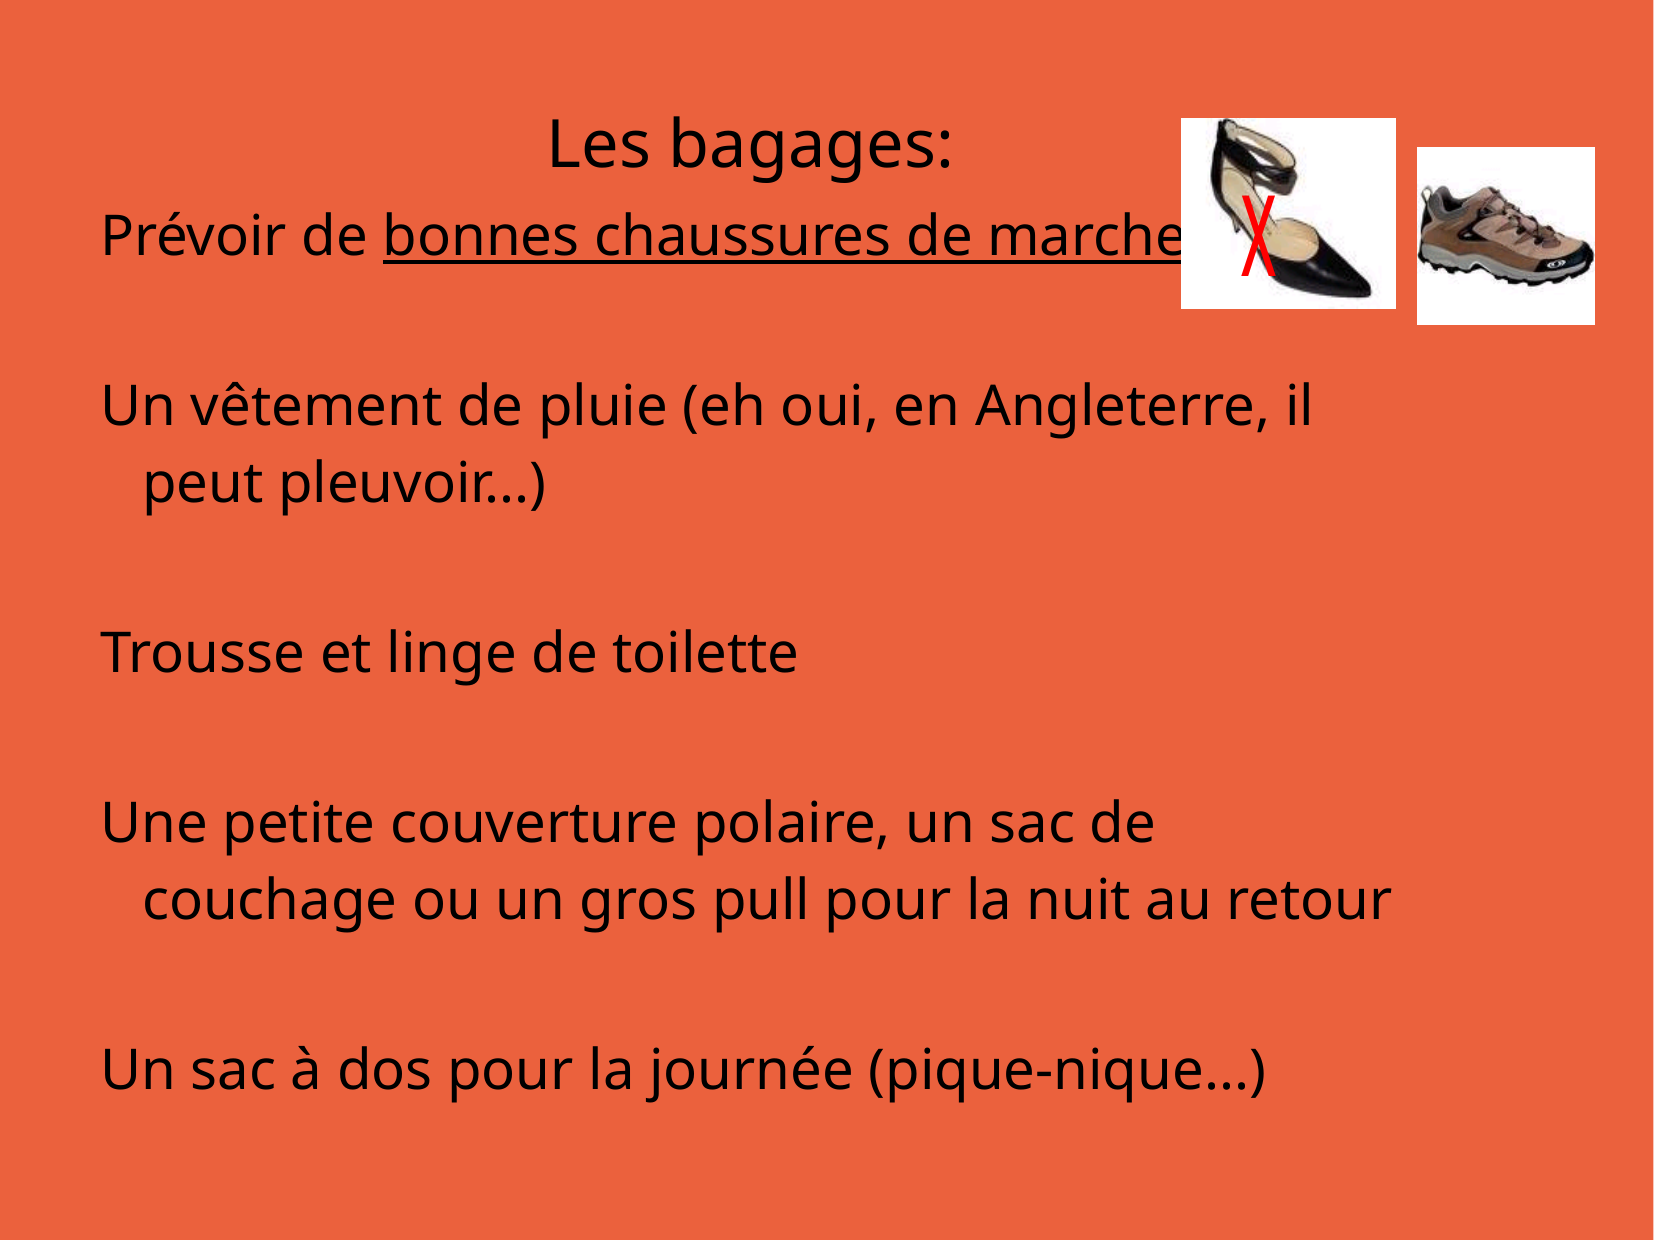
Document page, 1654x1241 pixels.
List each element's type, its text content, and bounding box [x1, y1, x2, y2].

text_box Les bagages: Prévoir de bonnes chaussures de marche Un vêtement de pluie (eh oui, en Angleterre, il peut pleuvoir...) Trousse et linge de toilette Une petite couverture polaire, un sac de couchage ou un gros pull pour la nuit au retour Un sac à dos pour la journée (pique-nique...) [67, 88, 1418, 1211]
picture [1181, 111, 1654, 325]
